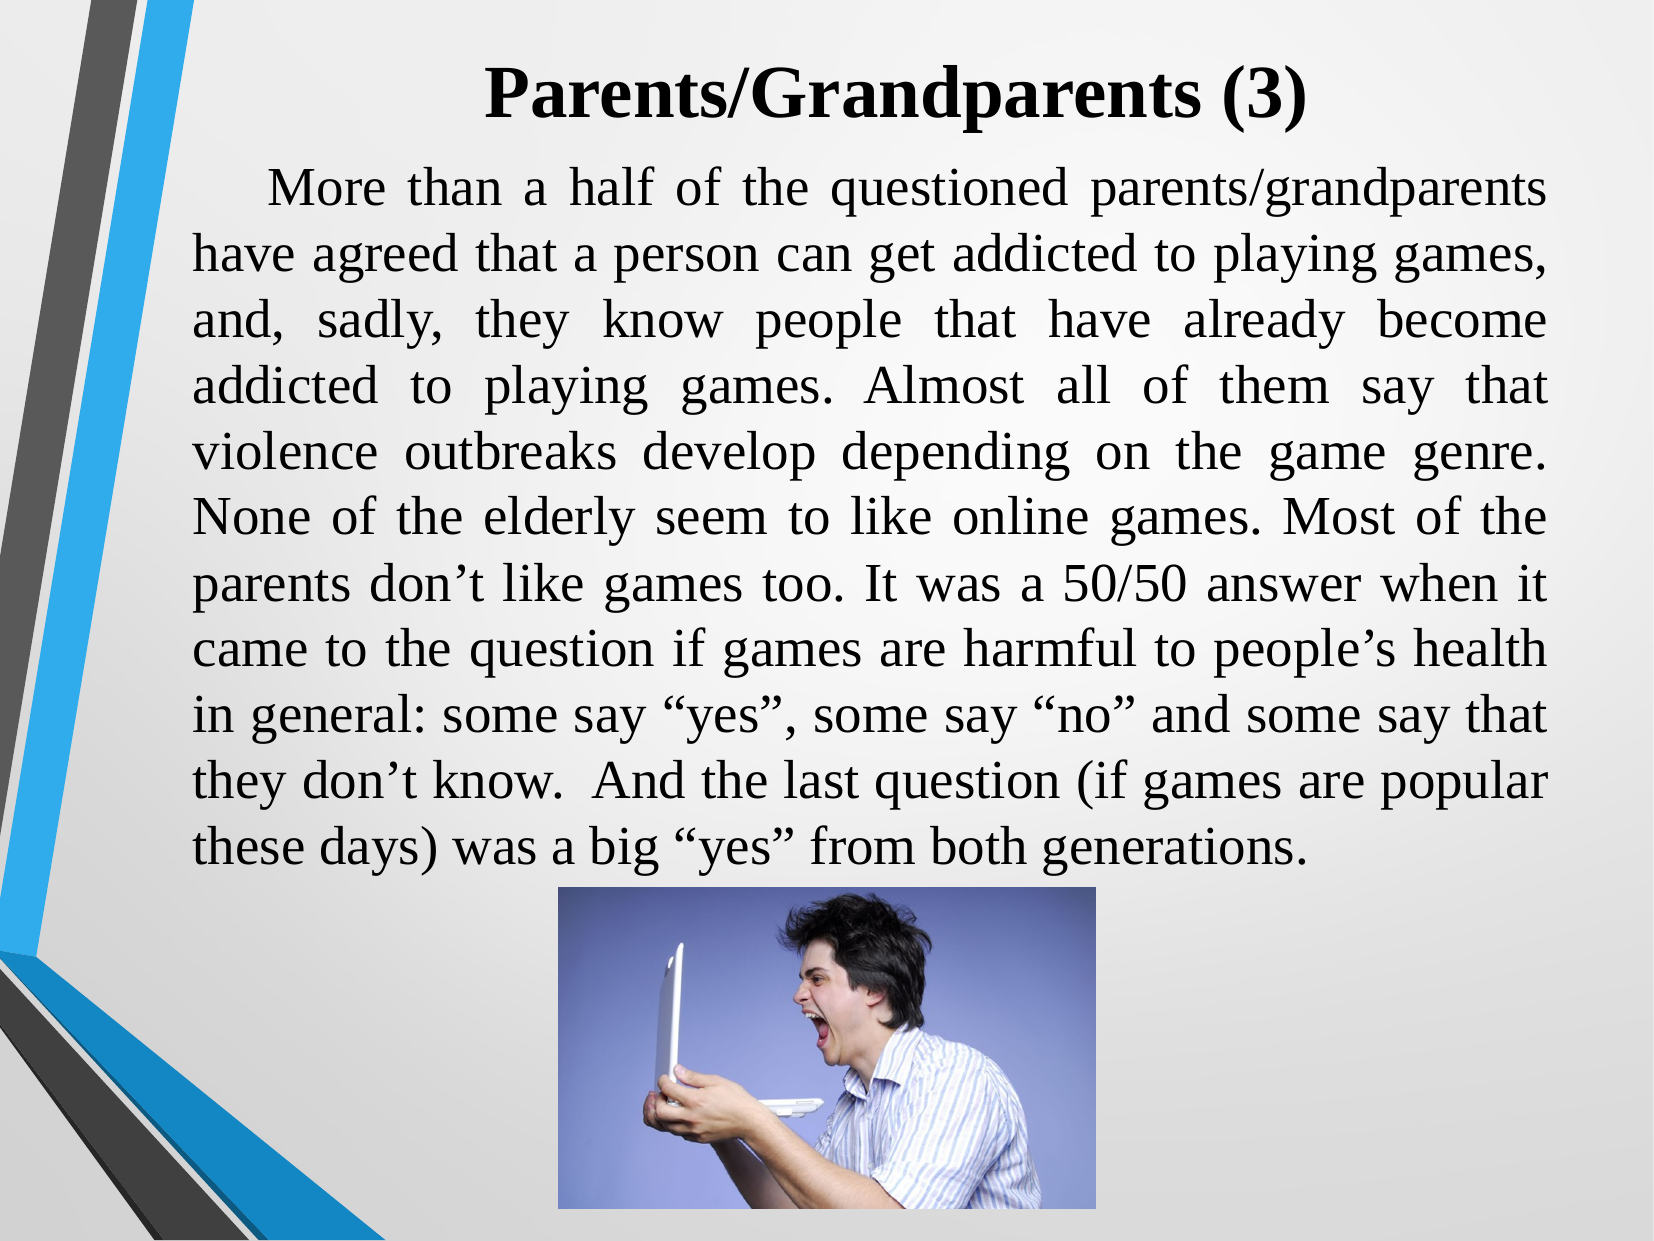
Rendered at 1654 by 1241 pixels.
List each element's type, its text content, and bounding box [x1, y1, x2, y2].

list More than a half of the questioned parents/grandparents have agreed that a person can get addicted to playing games, and, sadly, they know people that have already become addicted to playing games. Almost all of them say that violence outbreaks develop depending on the game genre. None of the elderly seem to like online games. Most of the parents don’t like games too. It was a 50/50 answer when it came to the question if games are harmful to people’s health in general: some say “yes”, some say “no” and some say that they don’t know. And the last question (if games are popular these days) was a big “yes” from both generations. [177, 117, 1571, 909]
picture [558, 887, 1096, 1209]
text_box Parents/Grandparents (3) [469, 35, 1613, 140]
